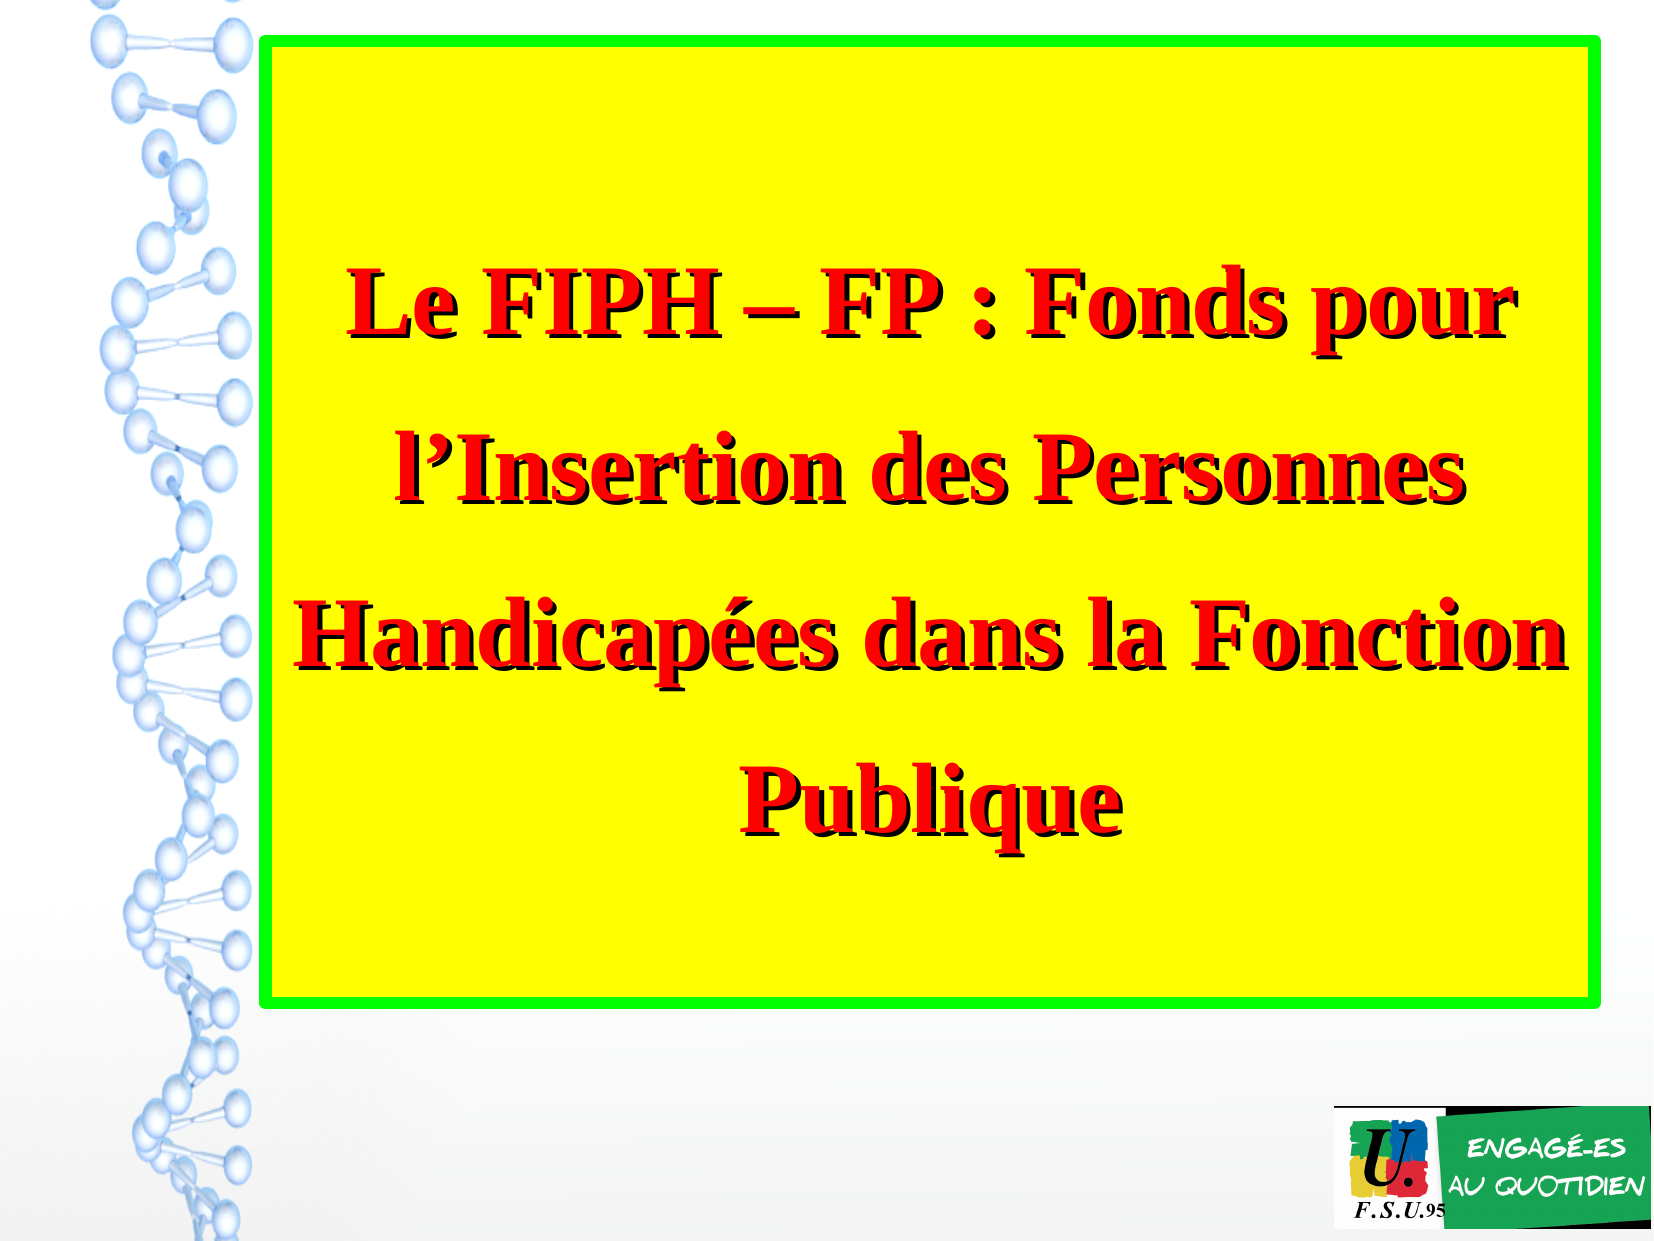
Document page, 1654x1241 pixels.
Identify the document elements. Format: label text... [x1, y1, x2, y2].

picture [0, 0, 1654, 1241]
subtitle Le FIPH – FP : Fonds pour l’Insertion des Personnes Handicapées dans la Fonction Publique [265, 40, 1595, 1003]
